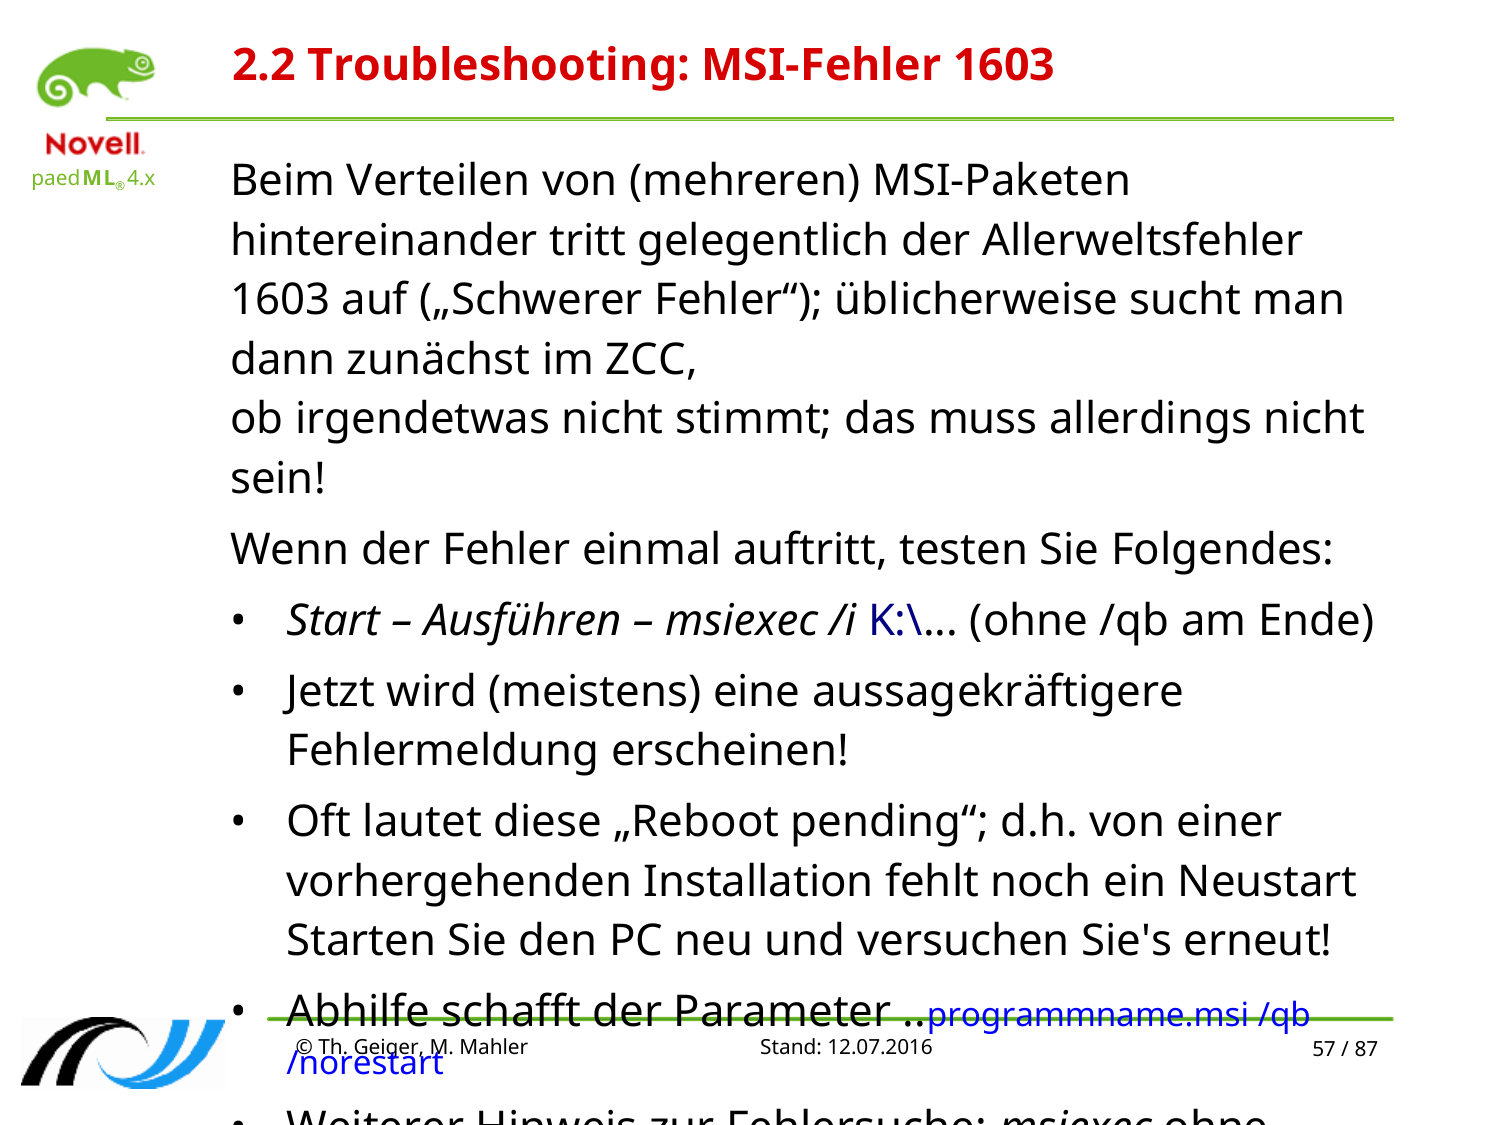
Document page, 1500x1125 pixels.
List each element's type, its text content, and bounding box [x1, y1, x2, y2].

picture [24, 32, 167, 175]
picture [21, 1017, 225, 1089]
title 2.2 Troubleshooting: MSI-Fehler 1603 [232, 7, 1388, 118]
list Beim Verteilen von (mehreren) MSI-Paketen hintereinander tritt gelegentlich der Allerweltsfehler 1603 auf („Schwerer Fehler“); üblicherweise sucht man dann zunächst im ZCC, ob irgendetwas nicht stimmt; das muss allerdings nicht sein! Wenn der Fehler einmal auftritt, testen Sie Folgendes: Start – Ausführen – msiexec /i K:\... (ohne /qb am Ende) Jetzt wird (meistens) eine aussagekräftigere Fehlermeldung erscheinen! Oft lautet diese „Reboot pending“; d.h. von einer vorhergehenden Installation fehlt noch ein Neustart Starten Sie den PC neu und versuchen Sie's erneut! Abhilfe schafft der Parameter ..programmname.msi /qb /norestart Weiterer Hinweis zur Fehlersuche: msiexec ohne Parameter aufrufen → ausführliche Liste der Parameter [230, 149, 1415, 957]
